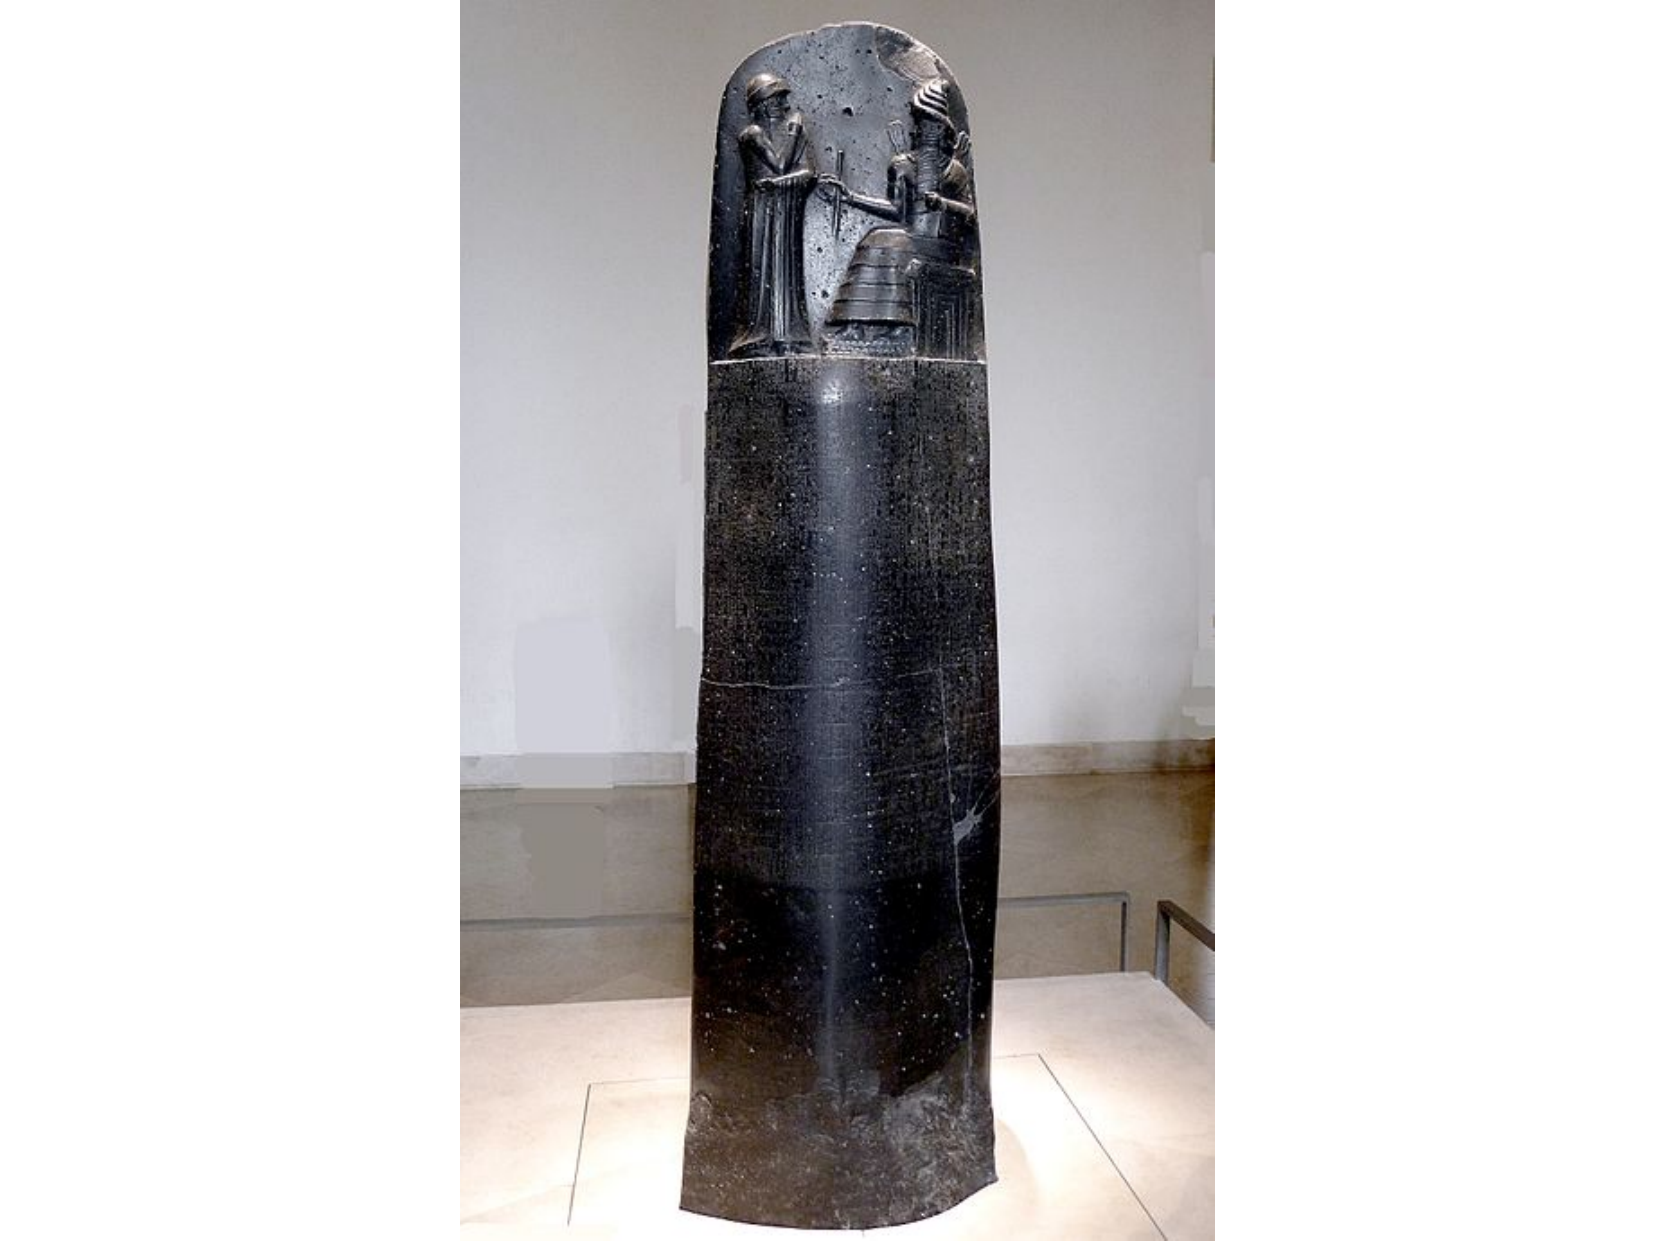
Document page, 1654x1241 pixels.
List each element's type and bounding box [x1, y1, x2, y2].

picture [460, 0, 1215, 1241]
